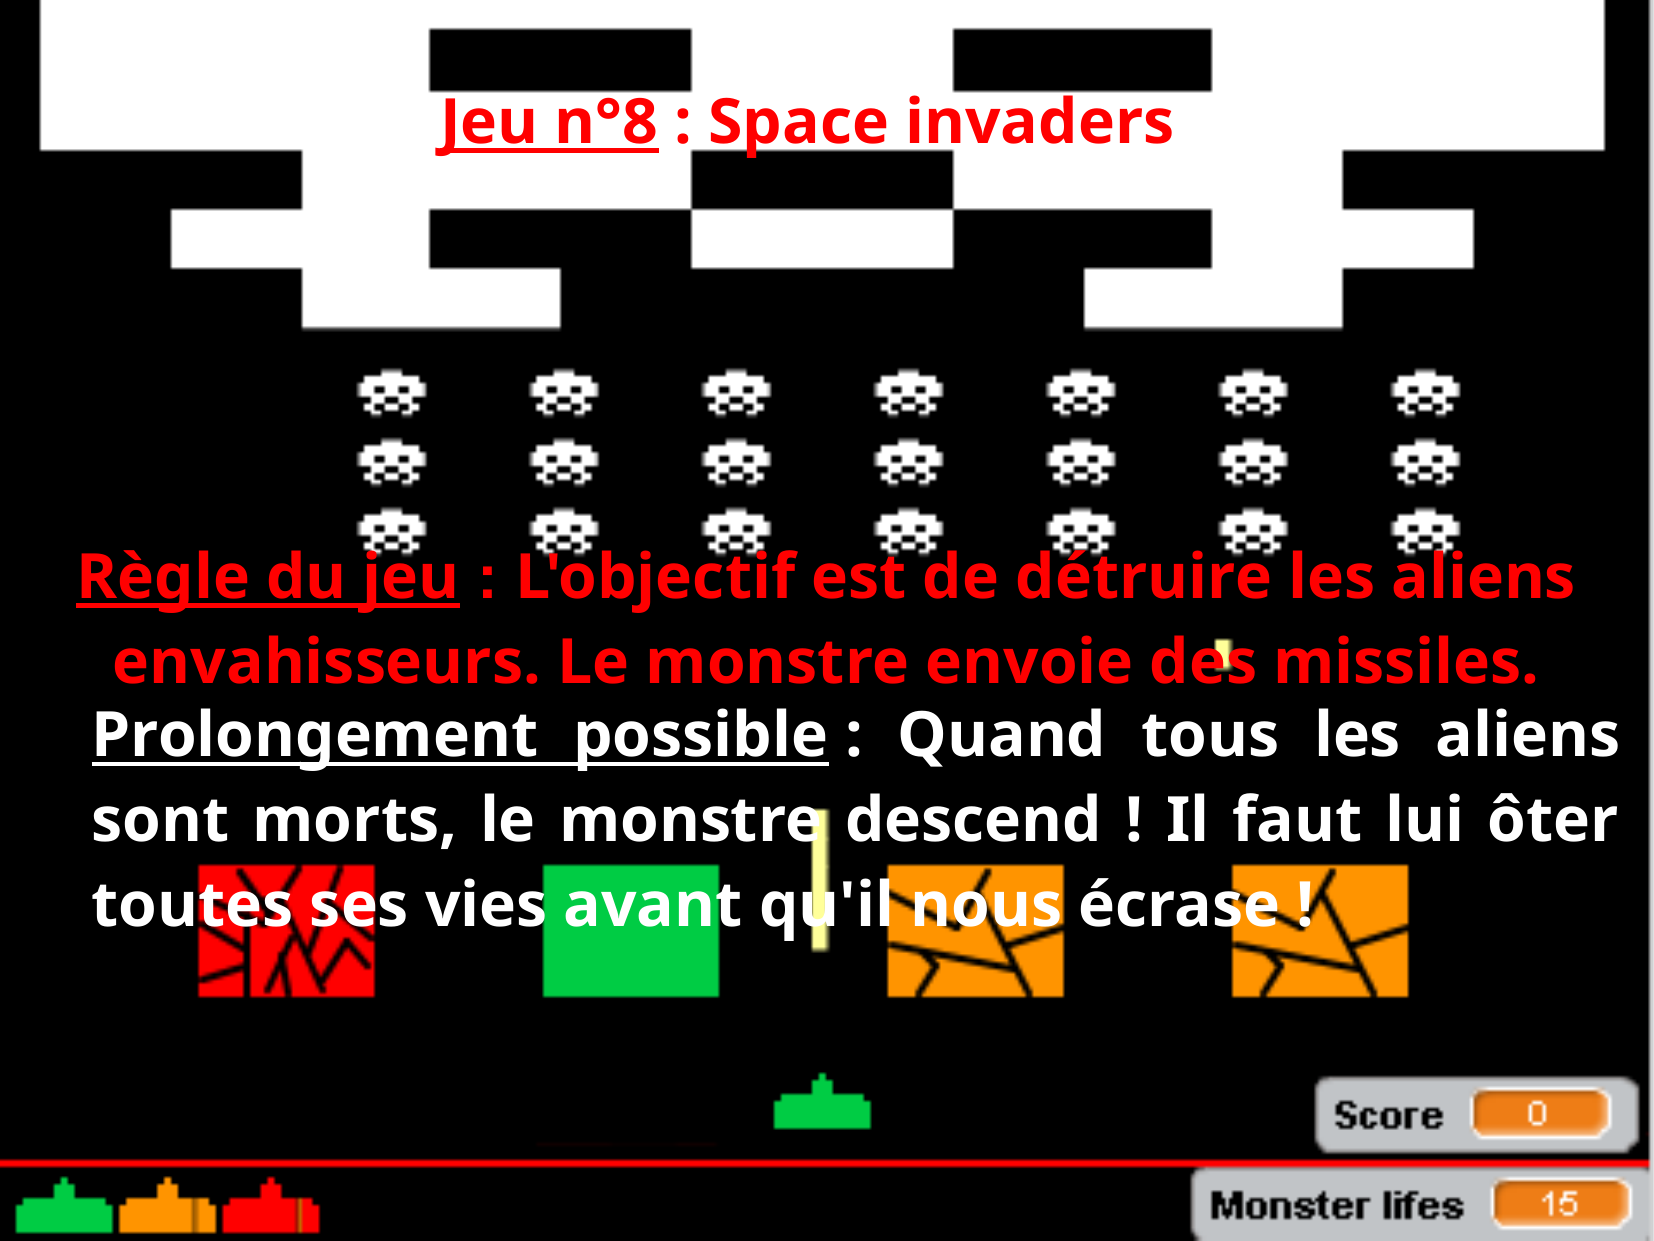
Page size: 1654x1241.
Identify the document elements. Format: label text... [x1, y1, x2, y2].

text_box Prolongement possible : Quand tous les aliens sont morts, le monstre descend ! Il faut lui ôter toutes ses vies avant qu'il nous écrase ! [76, 682, 1637, 960]
picture [0, 0, 1654, 1241]
text_box Jeu n°8 : Space invaders [287, 69, 1328, 172]
list Règle du jeu : L'objectif est de détruire les aliens envahisseurs. Le monstre envoie des missiles. [35, 531, 1619, 839]
